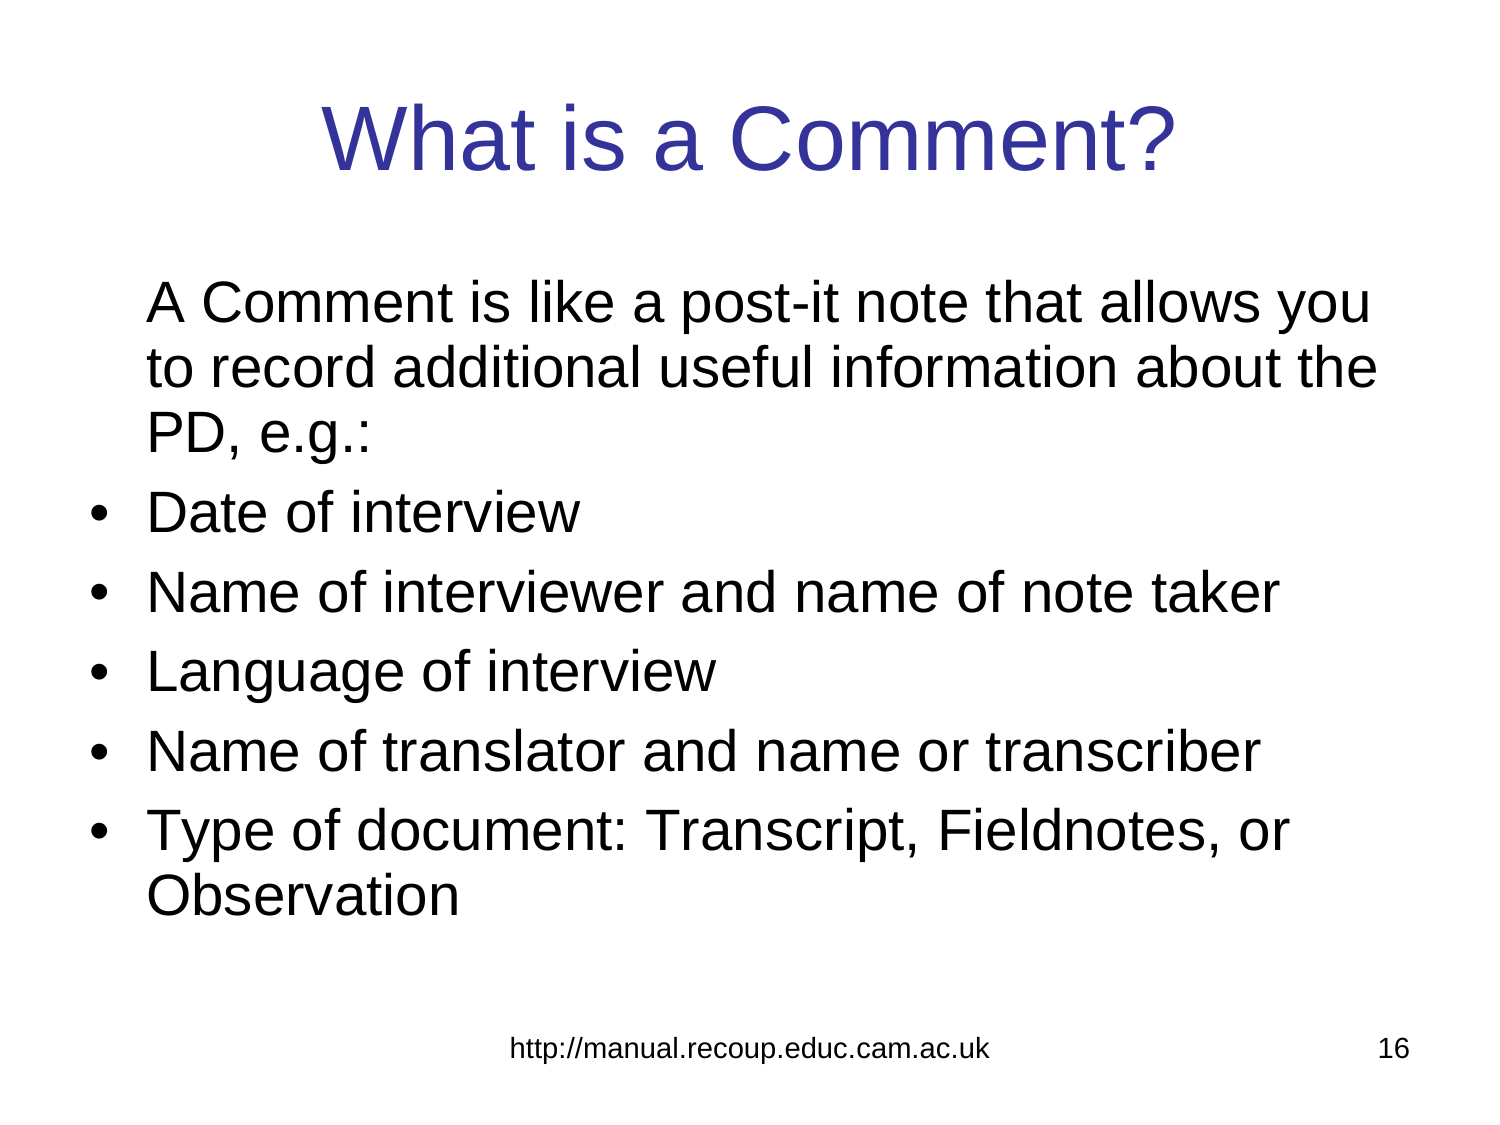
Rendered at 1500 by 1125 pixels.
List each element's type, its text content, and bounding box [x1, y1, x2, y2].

list A Comment is like a post-it note that allows you to record additional useful information about the PD, e.g.: Date of interview Name of interviewer and name of note taker Language of interview Name of translator and name or transcriber Type of document: Transcript, Fieldnotes, or Observation [75, 262, 1426, 1006]
title What is a Comment? [75, 45, 1426, 233]
